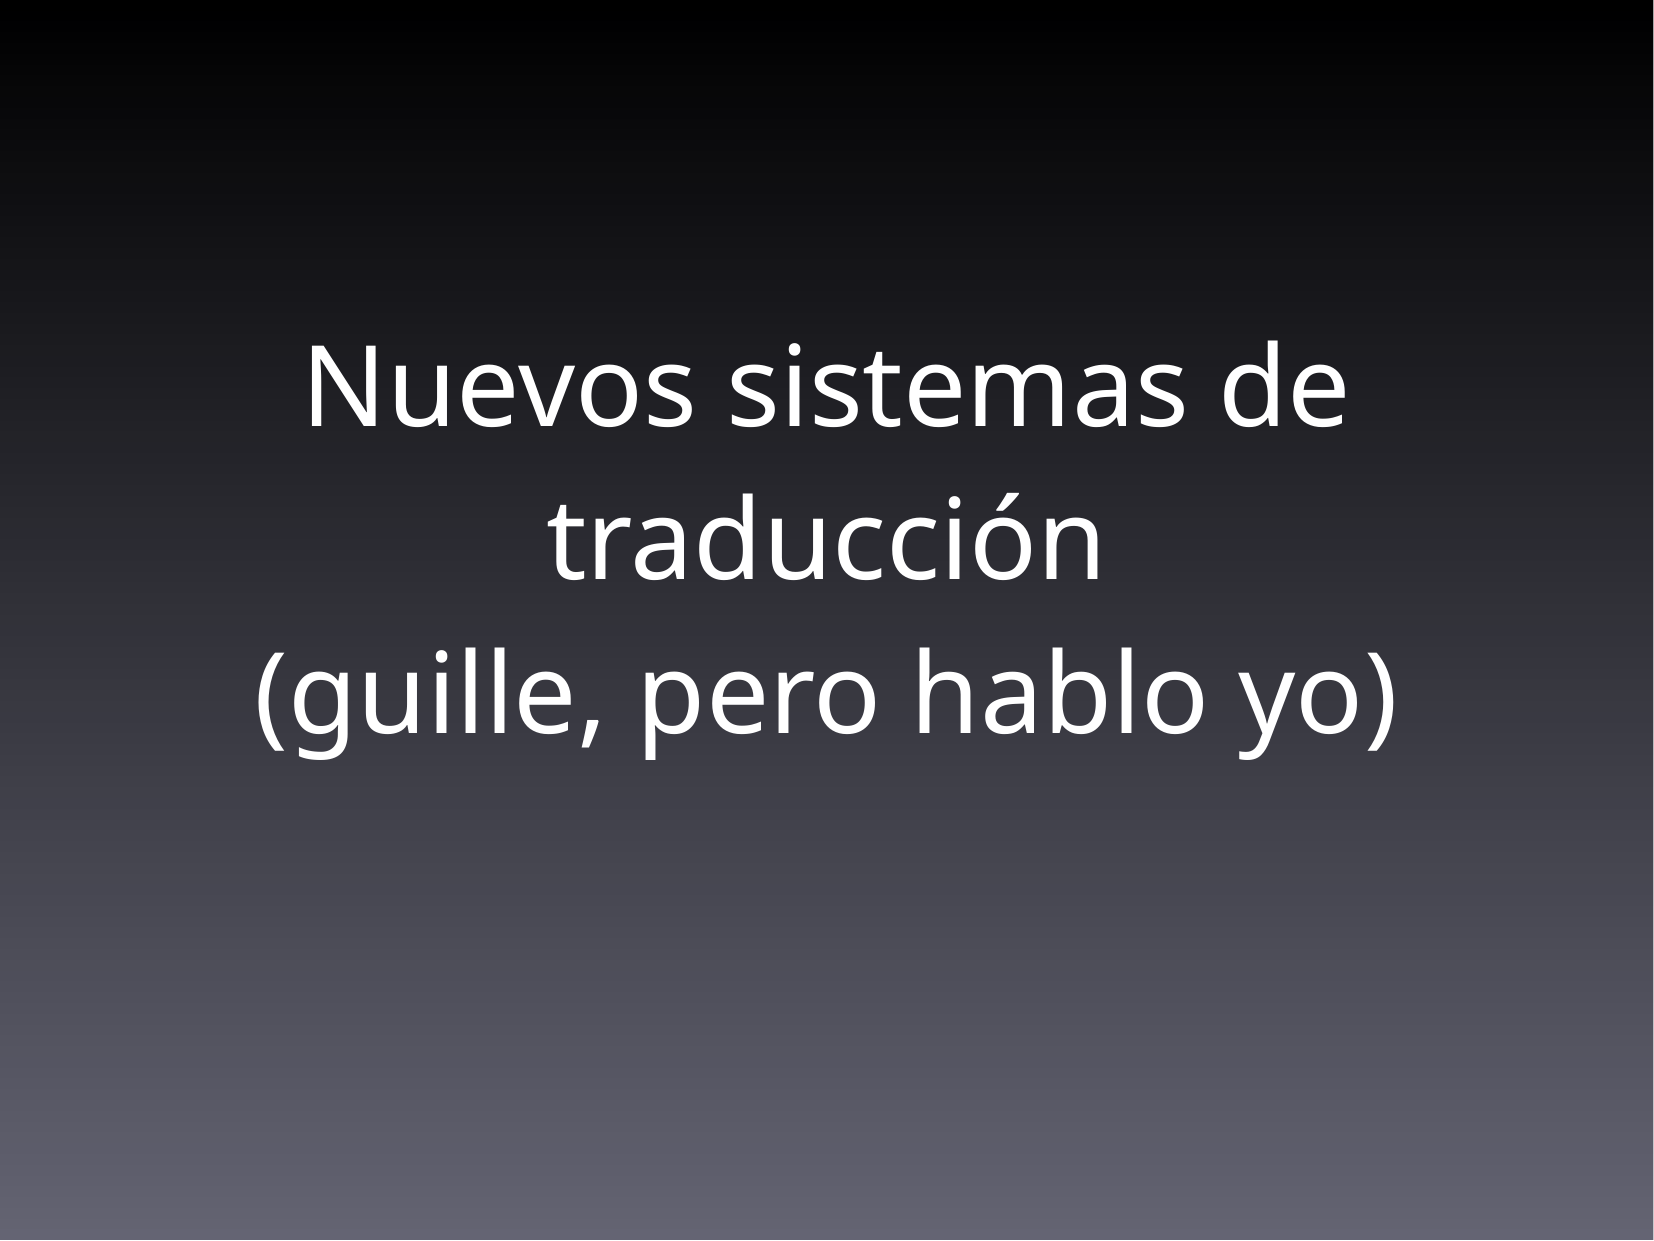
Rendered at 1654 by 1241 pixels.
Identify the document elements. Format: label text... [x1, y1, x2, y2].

title Nuevos sistemas de traducción (guille, pero hablo yo) [82, 0, 1571, 624]
